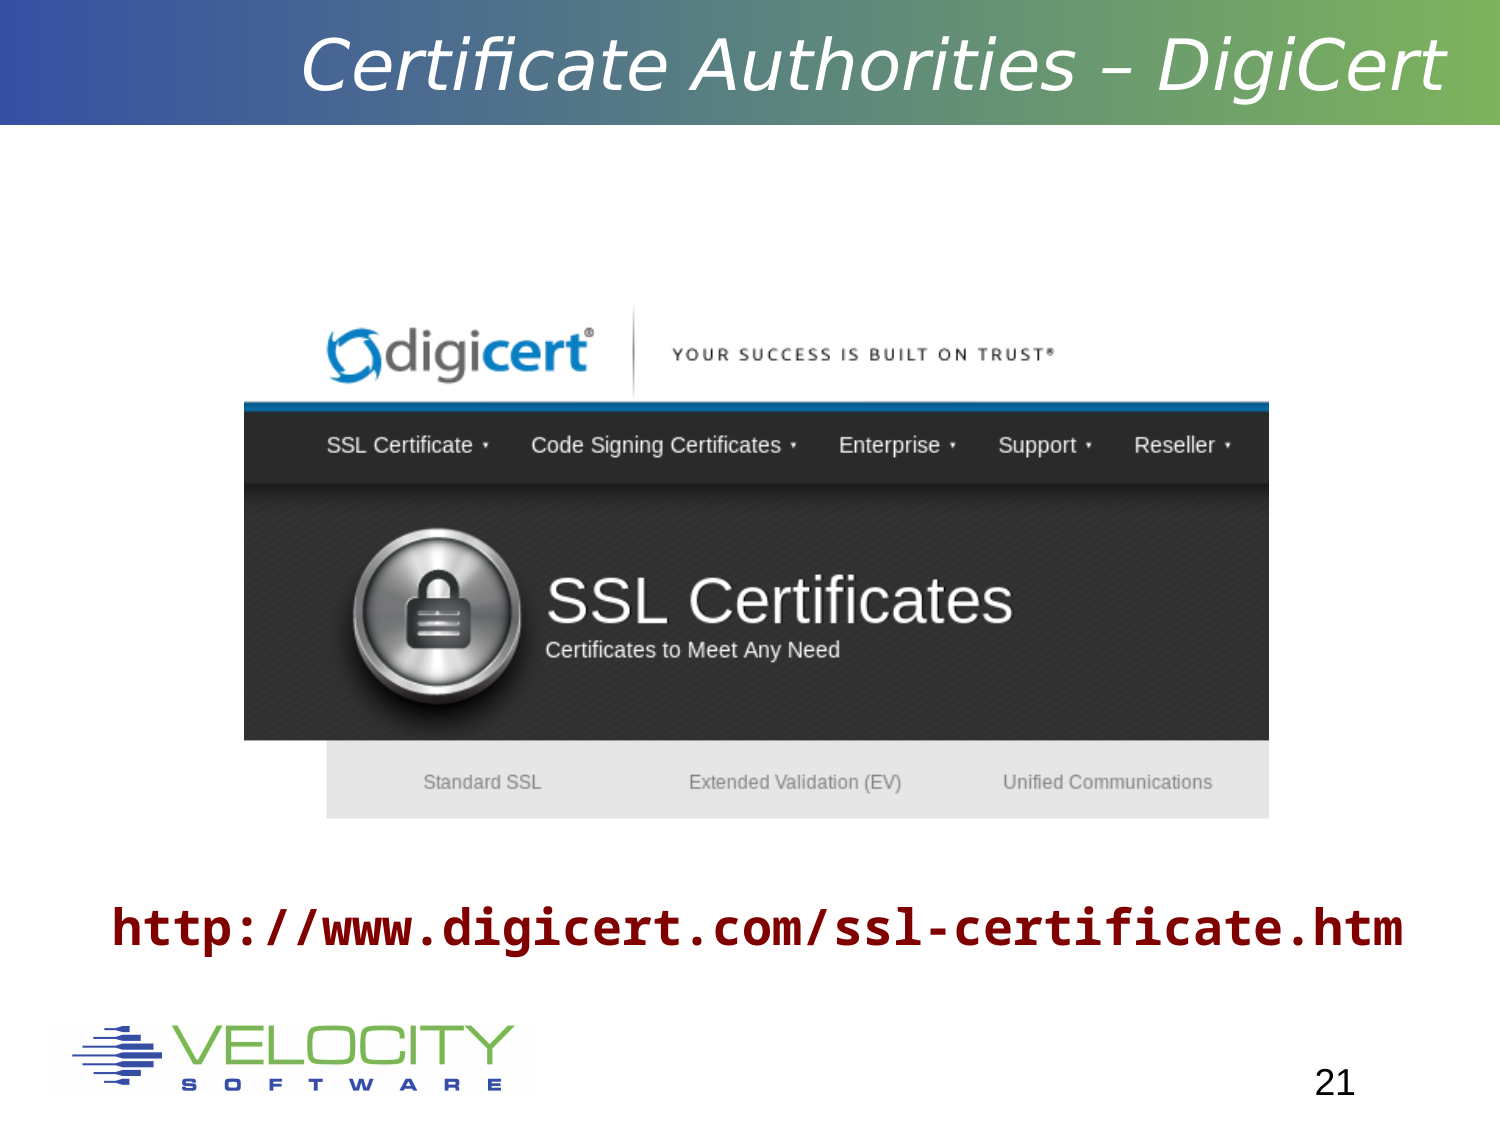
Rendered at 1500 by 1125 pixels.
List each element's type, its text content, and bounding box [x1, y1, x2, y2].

picture [244, 292, 1269, 836]
list http://www.digicert.com/ssl-certificate.htm [70, 187, 1500, 963]
picture [50, 1021, 538, 1094]
title Certificate Authorities – DigiCert [62, 12, 1463, 113]
